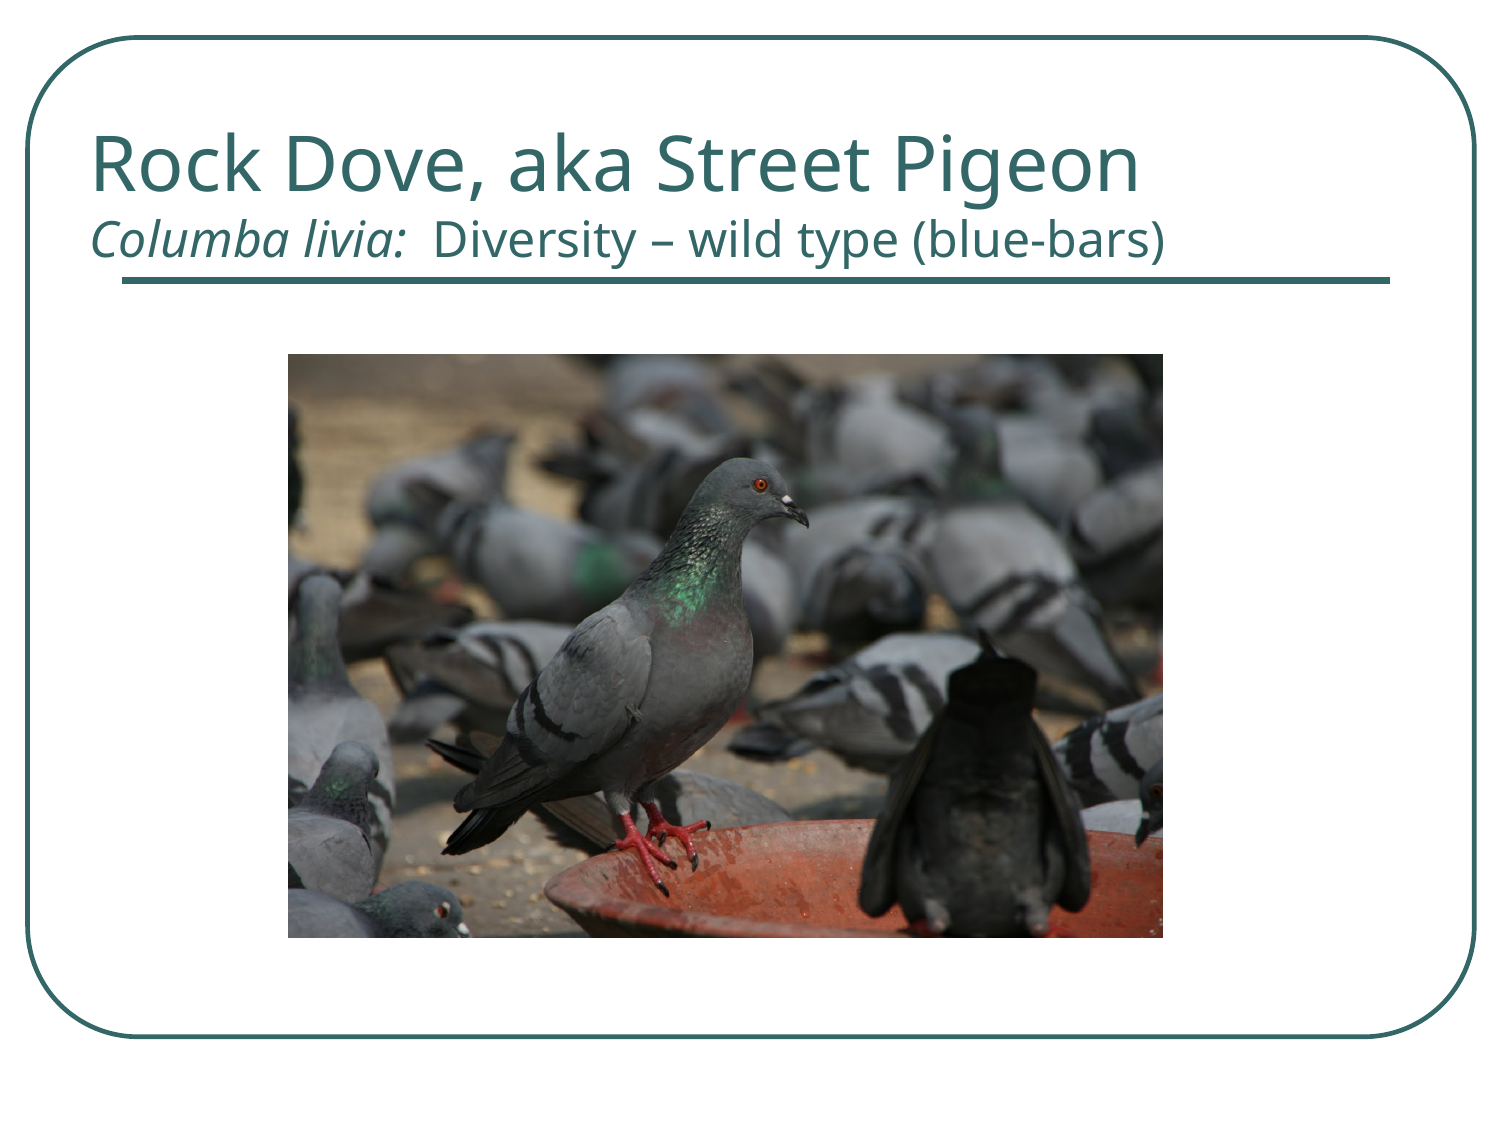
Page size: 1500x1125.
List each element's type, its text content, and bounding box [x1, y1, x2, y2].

picture [288, 354, 1163, 938]
title Rock Dove, aka Street Pigeon Columba livia: Diversity – wild type (blue-bars) [74, 87, 1388, 275]
